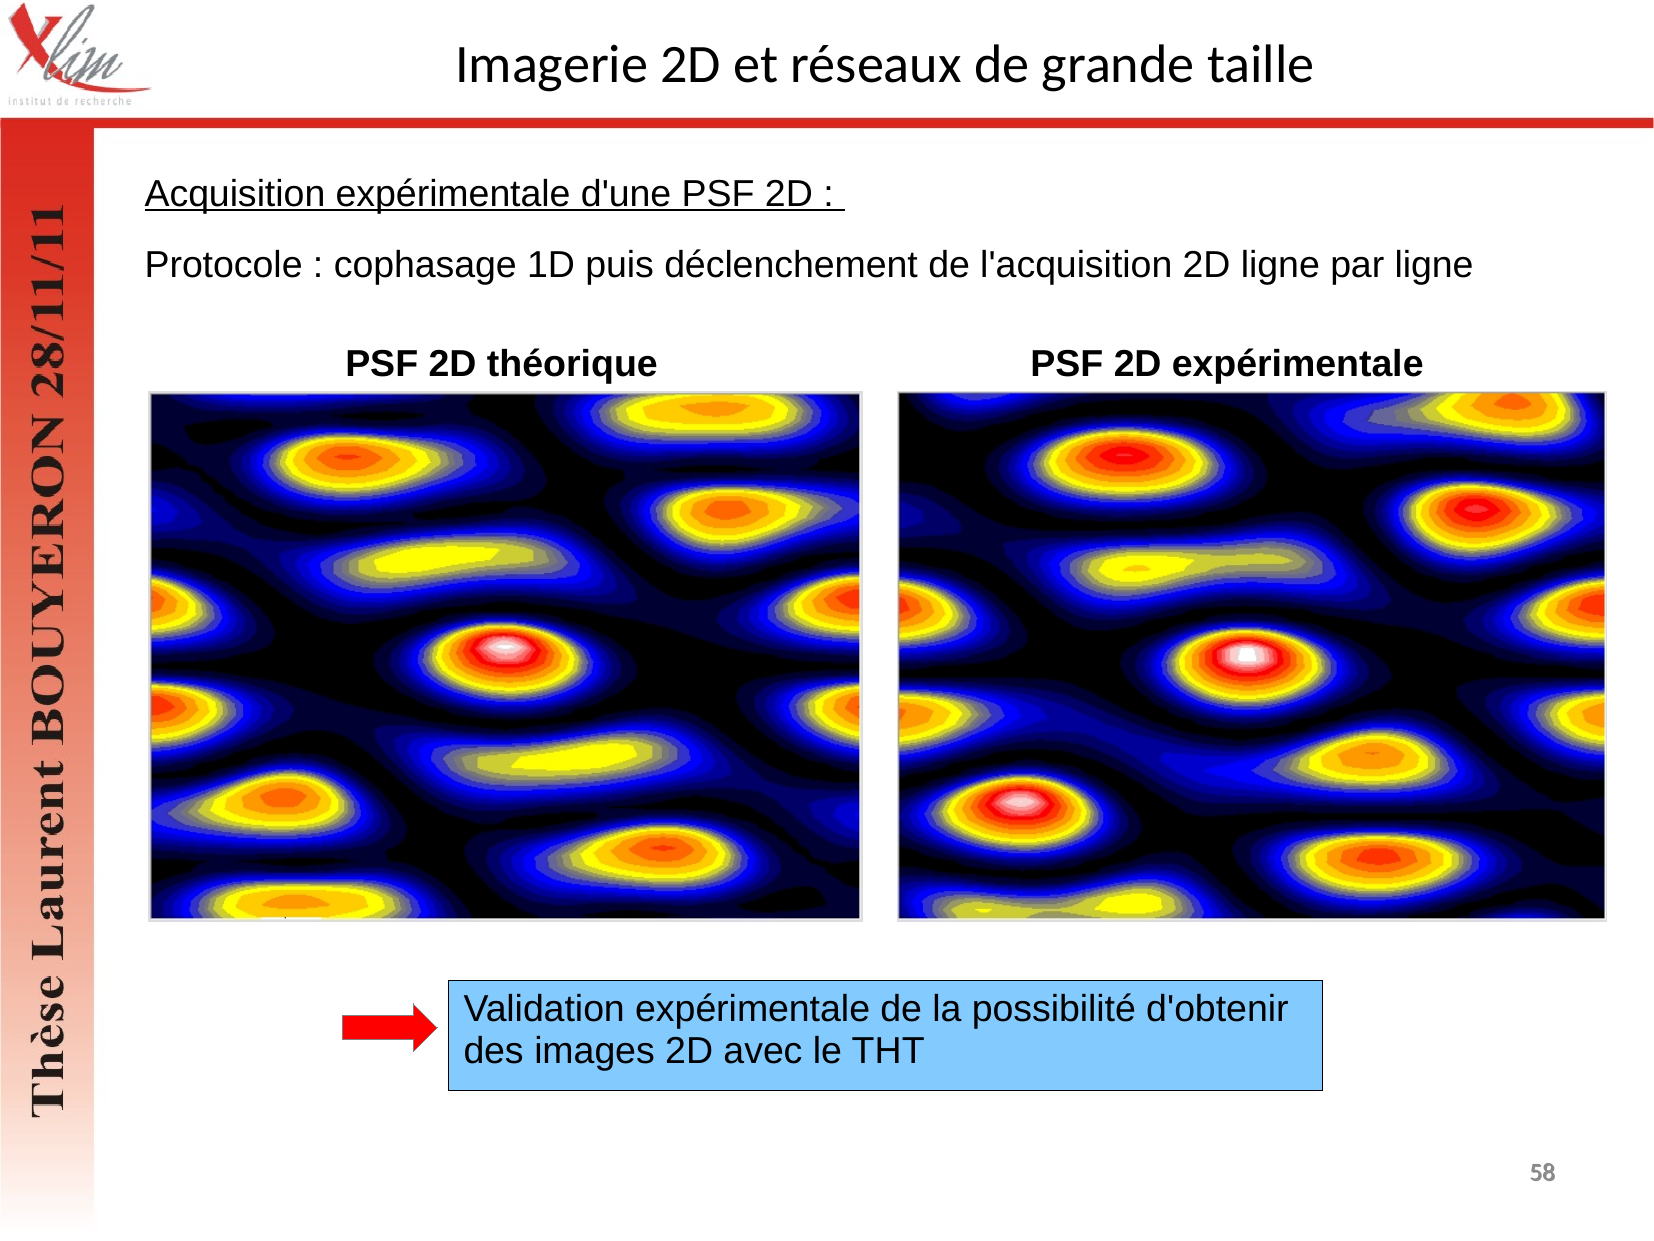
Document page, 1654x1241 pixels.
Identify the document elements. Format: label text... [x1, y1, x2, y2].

text_box Acquisition expérimentale d'une PSF 2D : [129, 165, 860, 223]
text_box <numéro> [1185, 1129, 1571, 1213]
picture [0, 0, 1654, 1241]
text_box PSF 2D théorique [330, 334, 674, 392]
text_box [342, 1003, 438, 1052]
text_box Protocole : cophasage 1D puis déclenchement de l'acquisition 2D ligne par ligne [129, 236, 1489, 294]
text_box Imagerie 2D et réseaux de grande taille [141, 0, 1630, 130]
text_box PSF 2D expérimentale [1015, 334, 1501, 392]
text_box Validation expérimentale de la possibilité d'obtenir des images 2D avec le THT [448, 980, 1323, 1091]
